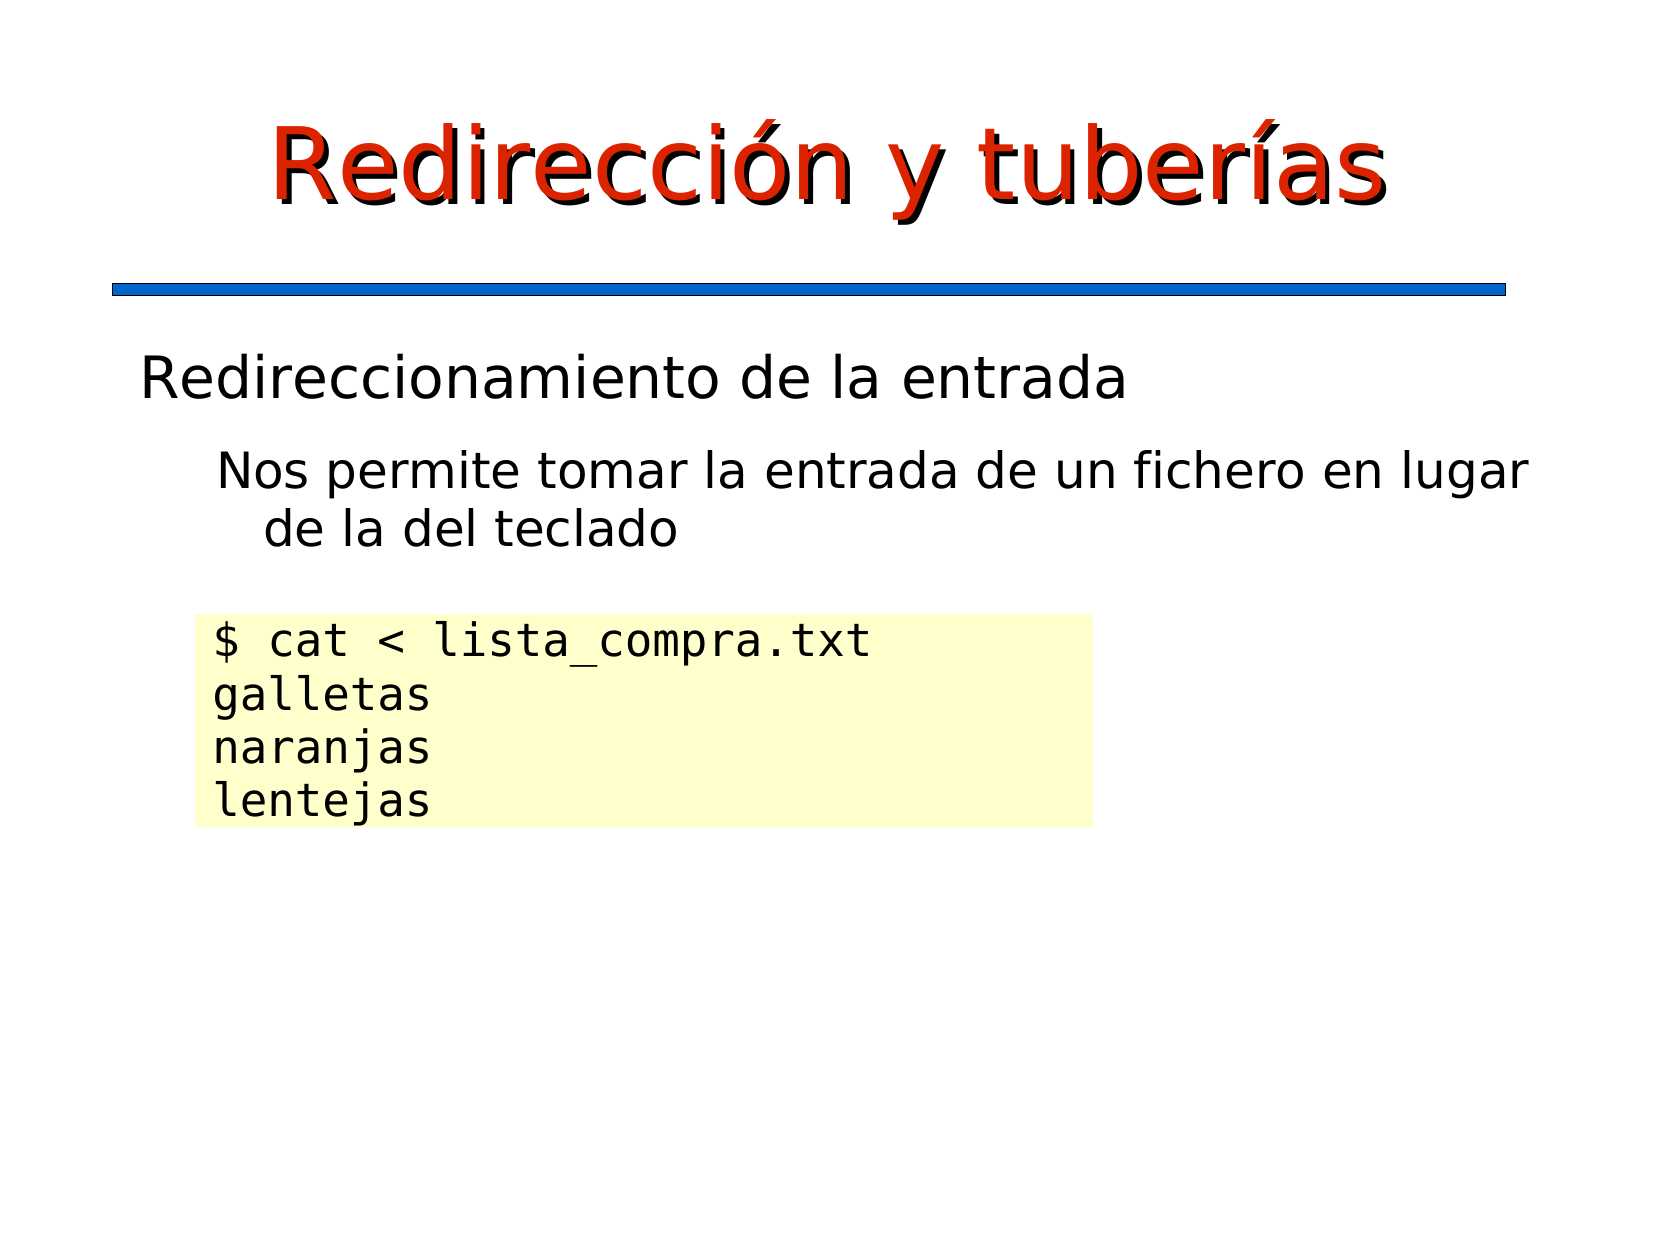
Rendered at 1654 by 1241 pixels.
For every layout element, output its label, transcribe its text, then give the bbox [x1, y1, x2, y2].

list Redireccionamiento de la entrada Nos permite tomar la entrada de un fichero en lugar de la del teclado [121, 344, 1534, 1127]
text_box $ cat < lista_compra.txt galletas naranjas lentejas [194, 614, 1093, 828]
title Redirección y tuberías [121, 61, 1534, 269]
